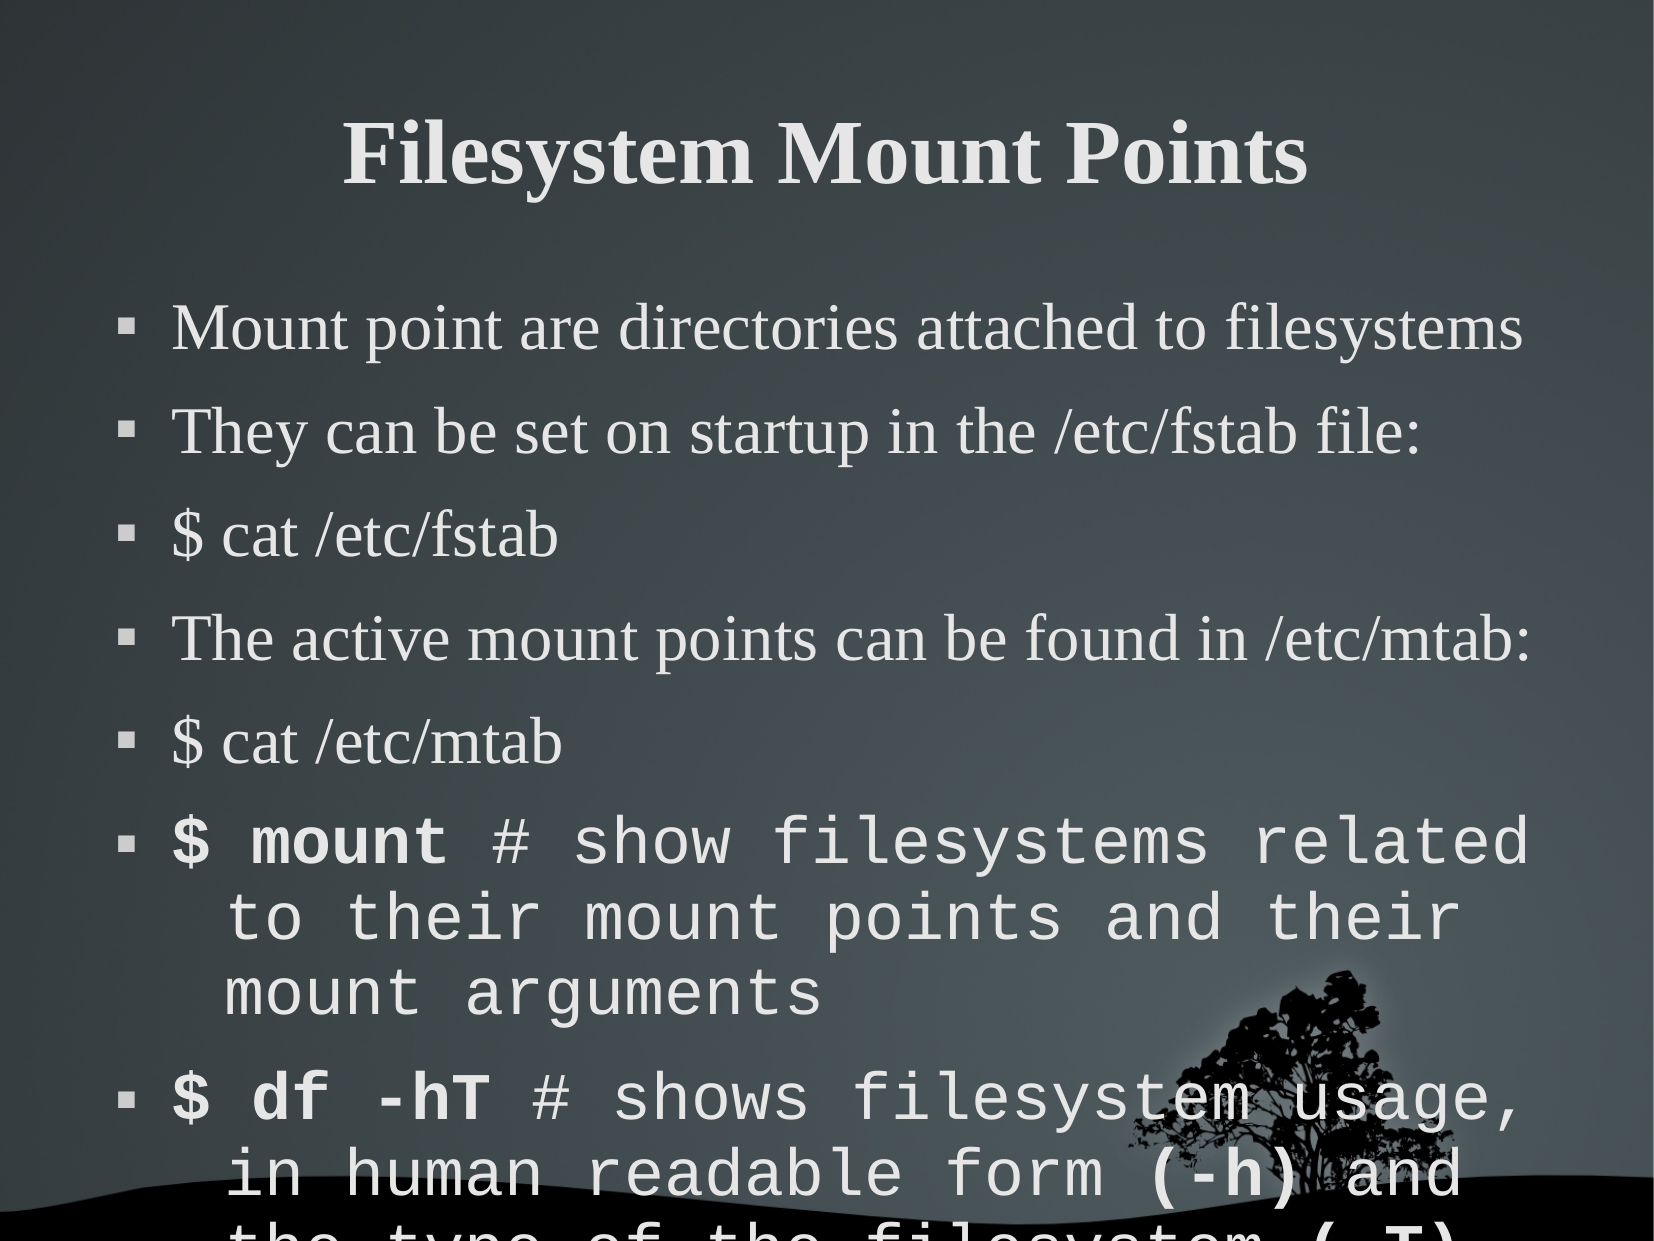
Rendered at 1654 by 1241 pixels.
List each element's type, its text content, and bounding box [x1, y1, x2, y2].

list Mount point are directories attached to filesystems They can be set on startup in the /etc/fstab file: $ cat /etc/fstab The active mount points can be found in /etc/mtab: $ cat /etc/mtab $ mount # show filesystems related to their mount points and their mount arguments $ df -hT # shows filesystem usage, in human readable form (-h) and the type of the filesystem (-T) [82, 290, 1571, 1157]
picture [0, 0, 1654, 1241]
title Filesystem Mount Points [82, 33, 1571, 273]
